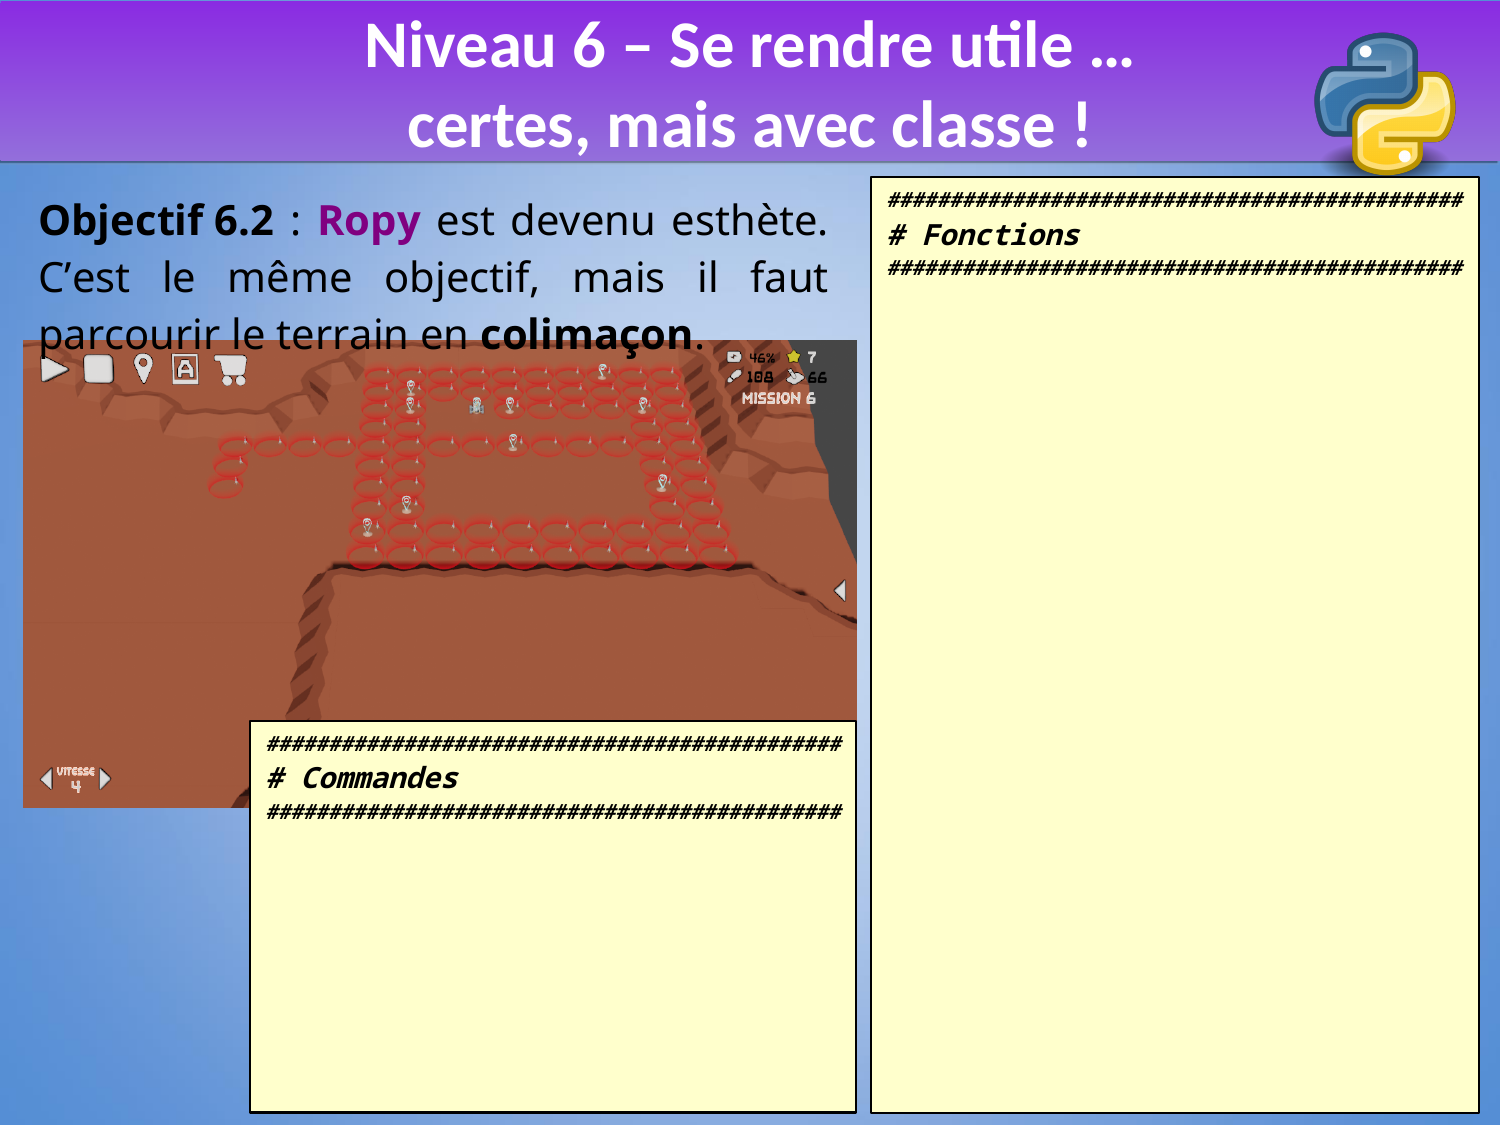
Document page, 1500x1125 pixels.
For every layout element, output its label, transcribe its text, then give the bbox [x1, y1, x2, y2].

text_box Objectif 6.2 : Ropy est devenu esthète. C’est le même objectif, mais il faut parcourir le terrain en colimaçon. [23, 183, 845, 324]
text_box ############################################## # Fonctions ############################################## [870, 177, 1480, 1114]
picture [0, 29, 1500, 1125]
text_box ############################################## # Commandes ############################################## [249, 720, 856, 1113]
text_box Niveau 6 – Se rendre utile … certes, mais avec classe ! [0, 1, 1500, 161]
